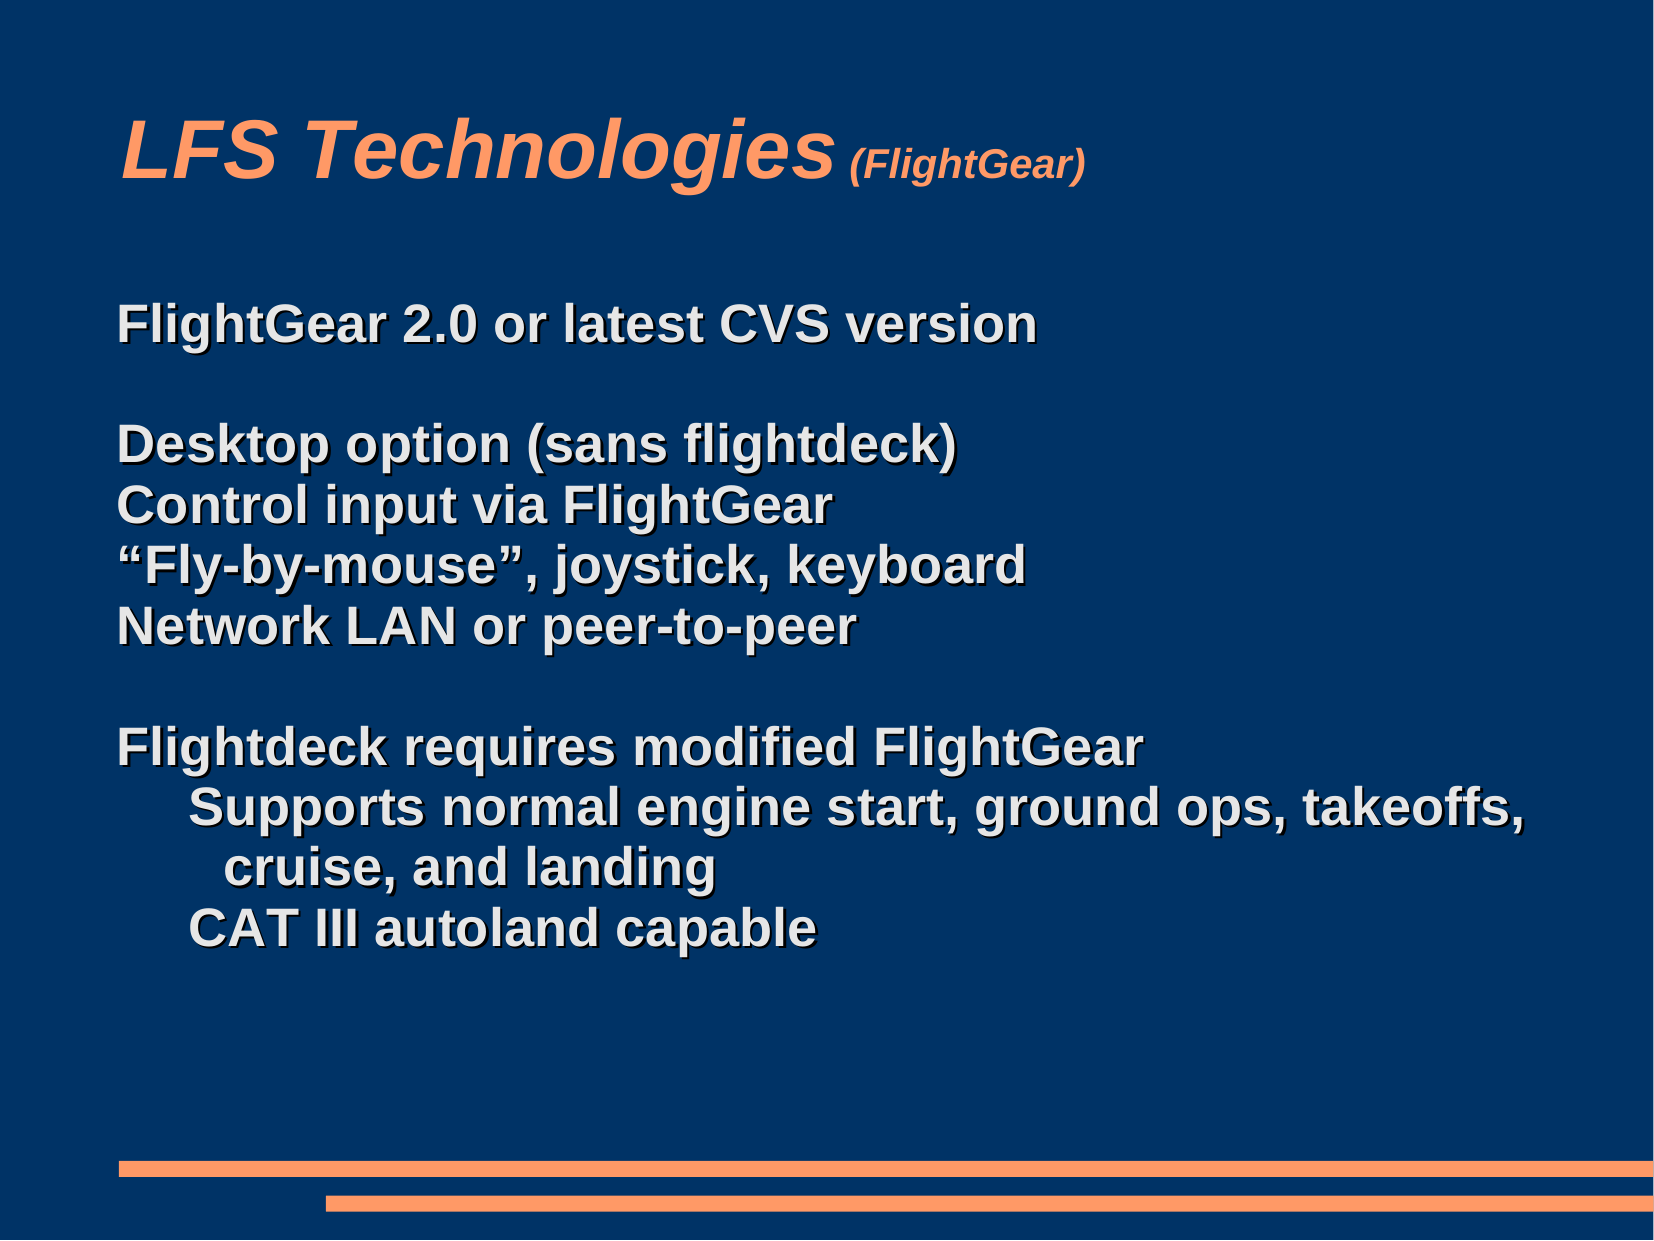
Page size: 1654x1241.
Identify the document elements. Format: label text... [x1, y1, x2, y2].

title LFS Technologies (FlightGear)‏ [121, 46, 1534, 225]
text_box FlightGear 2.0 or latest CVS version Desktop option (sans flightdeck)‏ Control input via FlightGear “Fly-by-mouse”, joystick, keyboard Network LAN or peer-to-peer Flightdeck requires modified FlightGear Supports normal engine start, ground ops, takeoffs, cruise, and landing CAT III autoland capable [82, 225, 1571, 1109]
